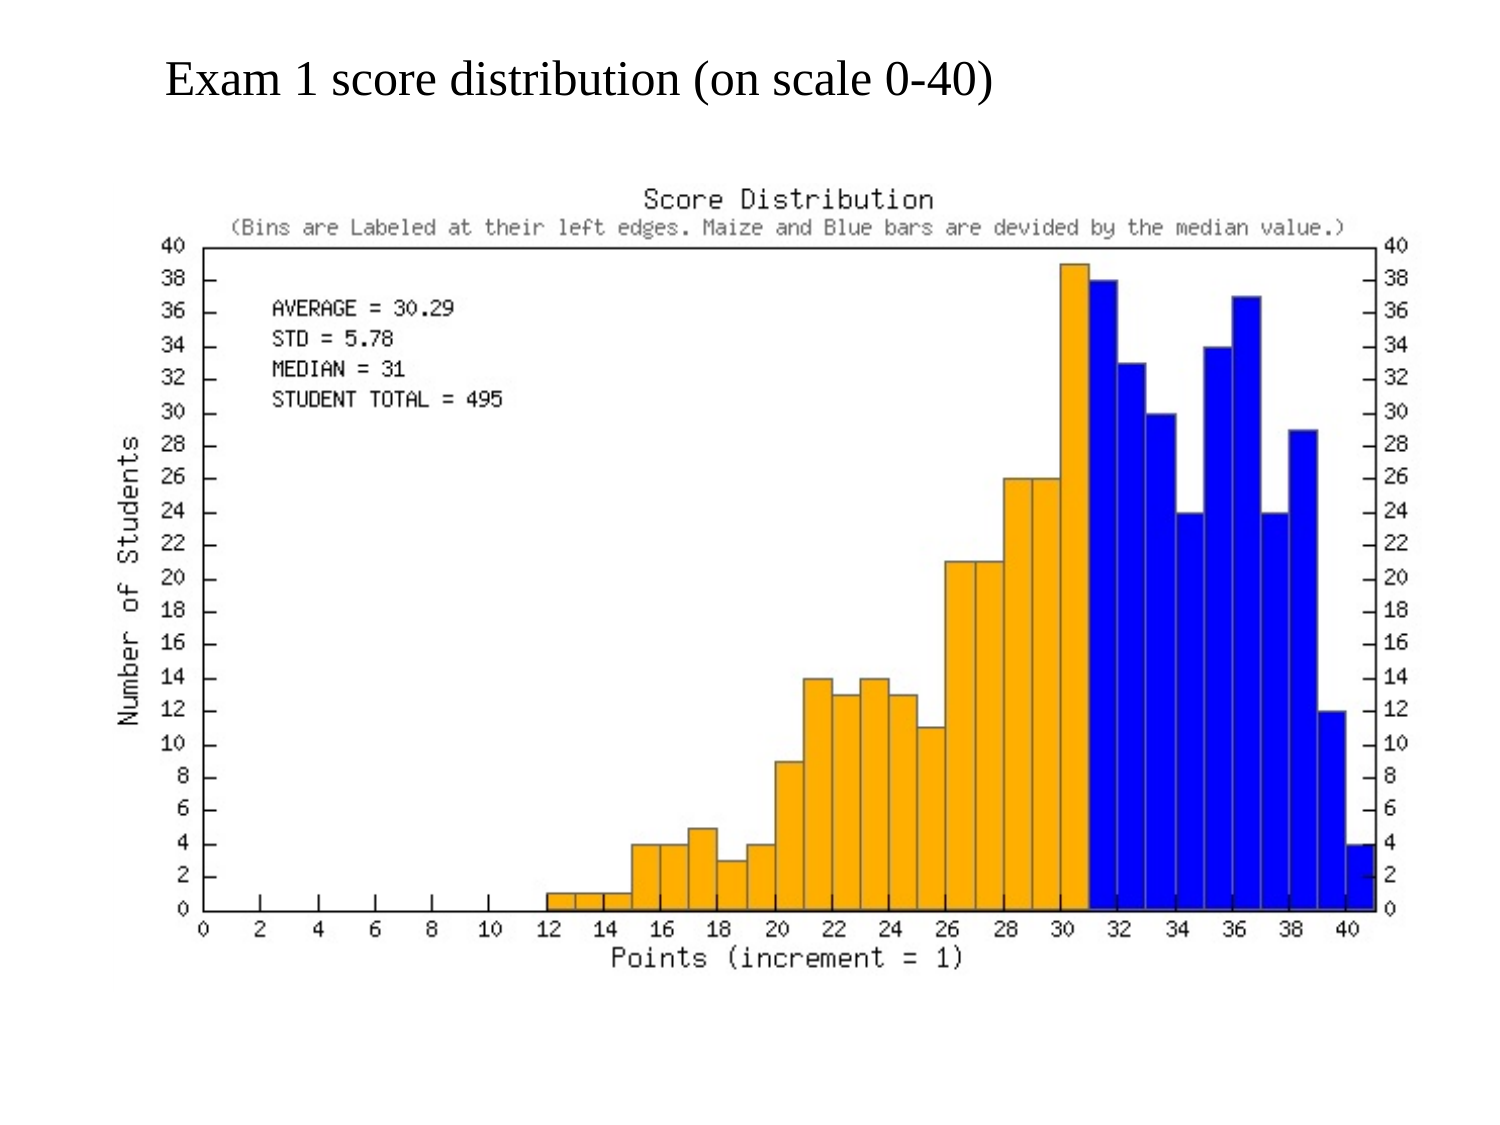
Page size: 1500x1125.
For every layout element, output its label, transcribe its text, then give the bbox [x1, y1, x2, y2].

picture [112, 183, 1426, 992]
text_box Exam 1 score distribution (on scale 0-40) [150, 37, 1038, 113]
